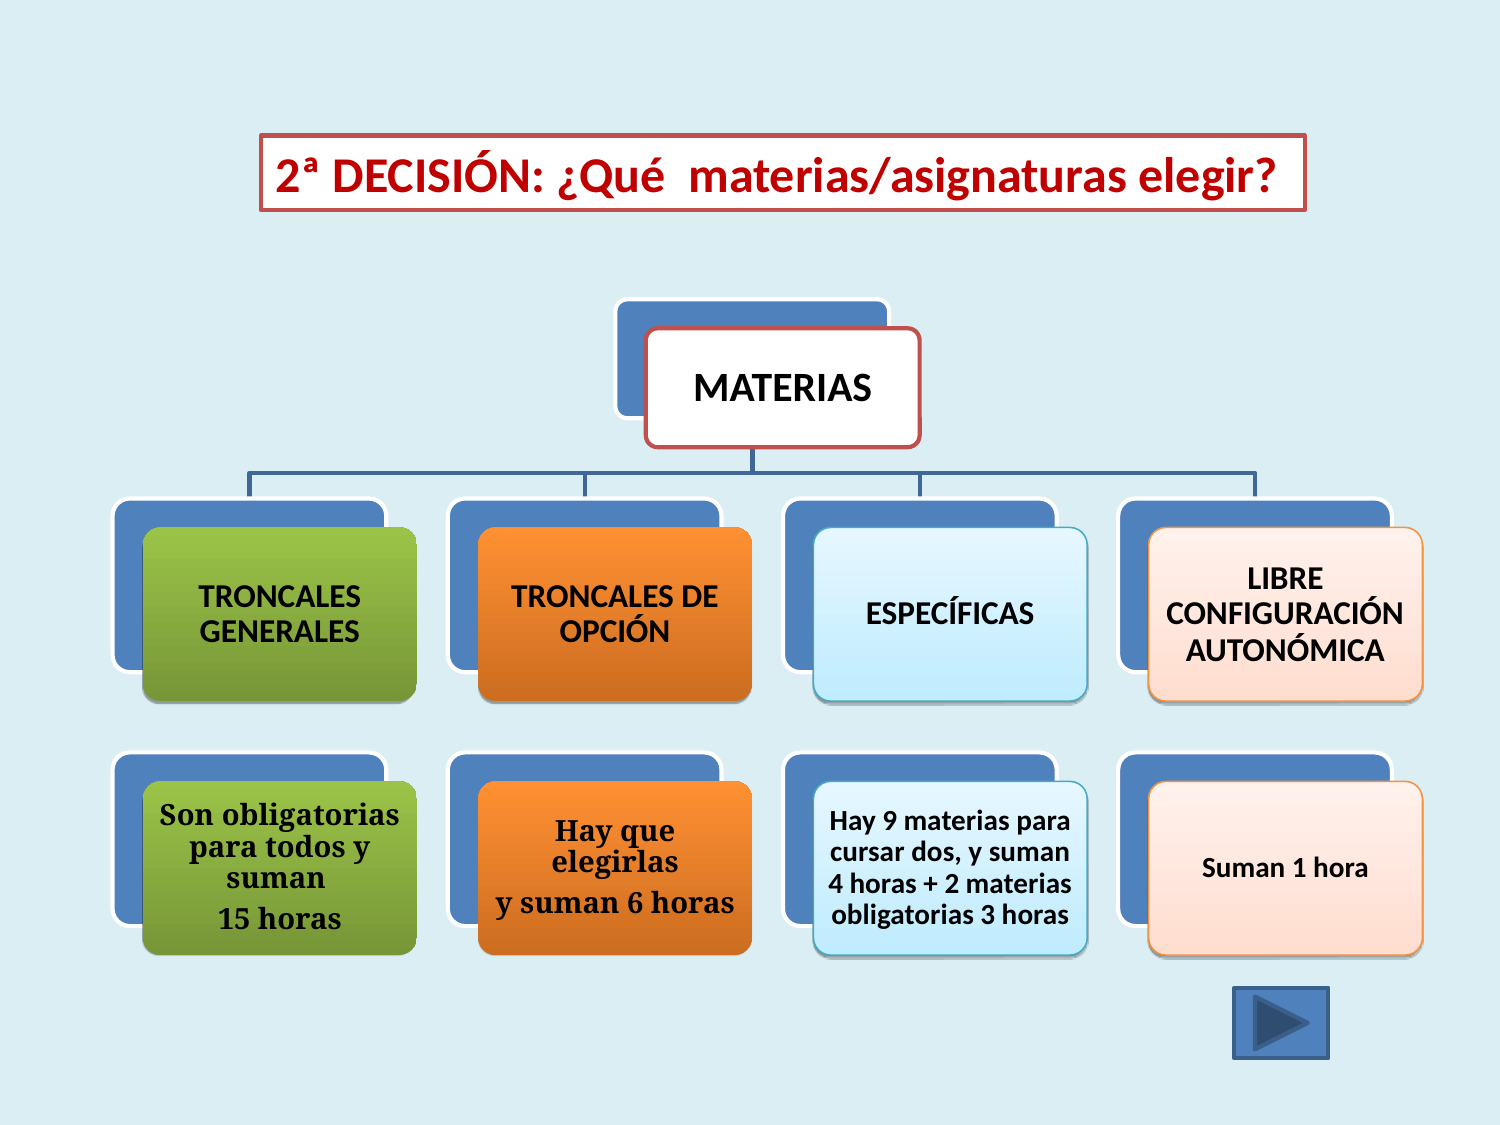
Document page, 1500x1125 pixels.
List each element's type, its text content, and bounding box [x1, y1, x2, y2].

text_box [782, 498, 1057, 673]
text_box ESPECÍFICAS [813, 527, 1088, 702]
text_box [447, 752, 722, 927]
text_box [1234, 987, 1329, 1059]
text_box Hay 9 materias para cursar dos, y suman 4 horas + 2 materias obligatorias 3 horas [813, 781, 1088, 956]
text_box [782, 752, 1057, 927]
text_box [1118, 498, 1392, 673]
text_box Hay que elegirlas y suman 6 horas [478, 781, 753, 956]
text_box [112, 752, 387, 927]
text_box Son obligatorias para todos y suman 15 horas [142, 781, 417, 956]
text_box [112, 498, 387, 673]
text_box [447, 498, 722, 673]
text_box [615, 299, 890, 419]
text_box Suman 1 hora [1148, 781, 1423, 956]
text_box TRONCALES GENERALES [142, 527, 417, 702]
text_box MATERIAS [645, 328, 920, 448]
text_box LIBRE CONFIGURACIÓN AUTONÓMICA [1148, 527, 1423, 702]
text_box 2ª DECISIÓN: ¿Qué materias/asignaturas elegir? [260, 135, 1305, 211]
text_box TRONCALES DE OPCIÓN [478, 527, 753, 702]
text_box [1118, 752, 1392, 927]
